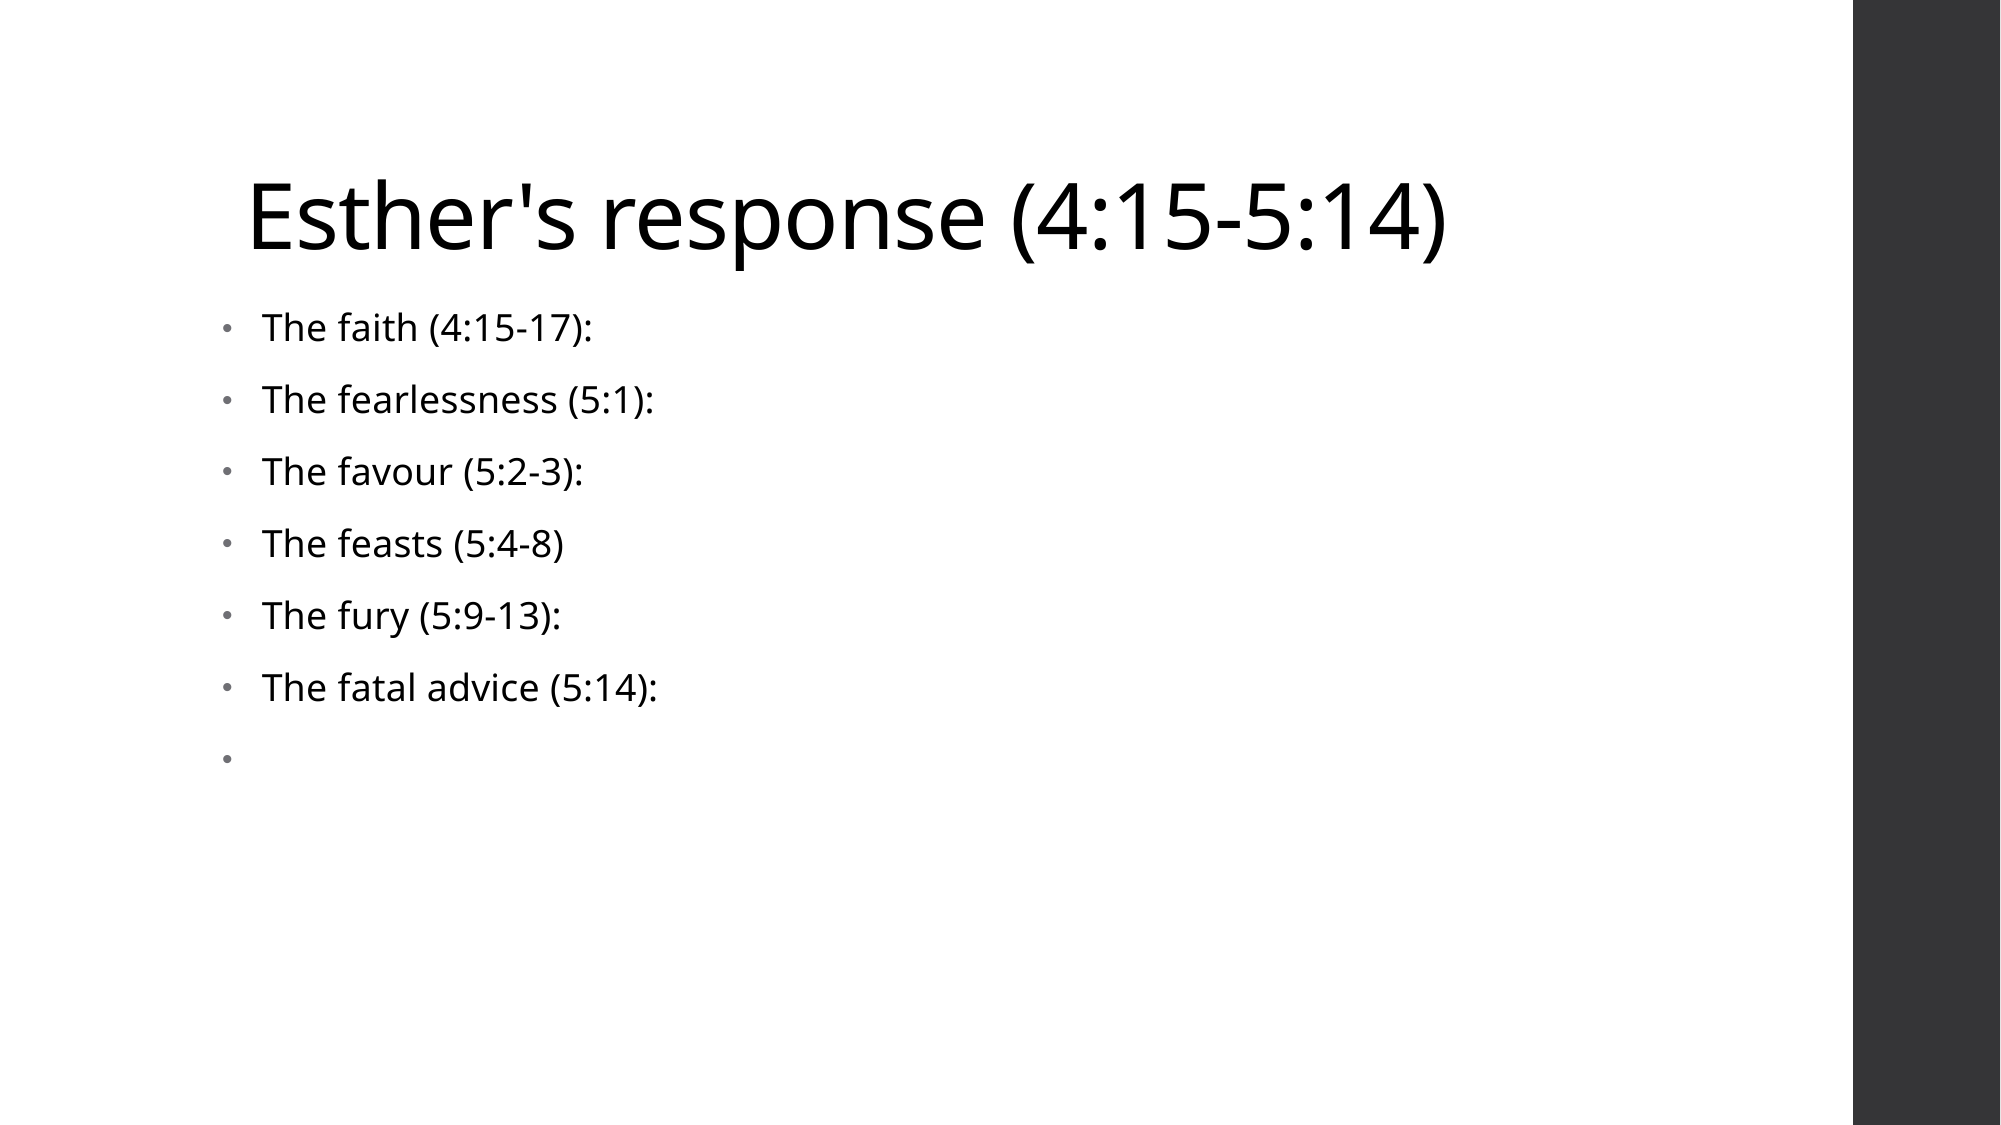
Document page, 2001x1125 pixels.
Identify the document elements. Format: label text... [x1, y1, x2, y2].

list The faith (4:15-17): The fearlessness (5:1): The favour (5:2-3): The feasts (5:4-8) The fury (5:9-13): The fatal advice (5:14): [206, 299, 1617, 1014]
title Esther's response (4:15-5:14) [206, 60, 1797, 278]
